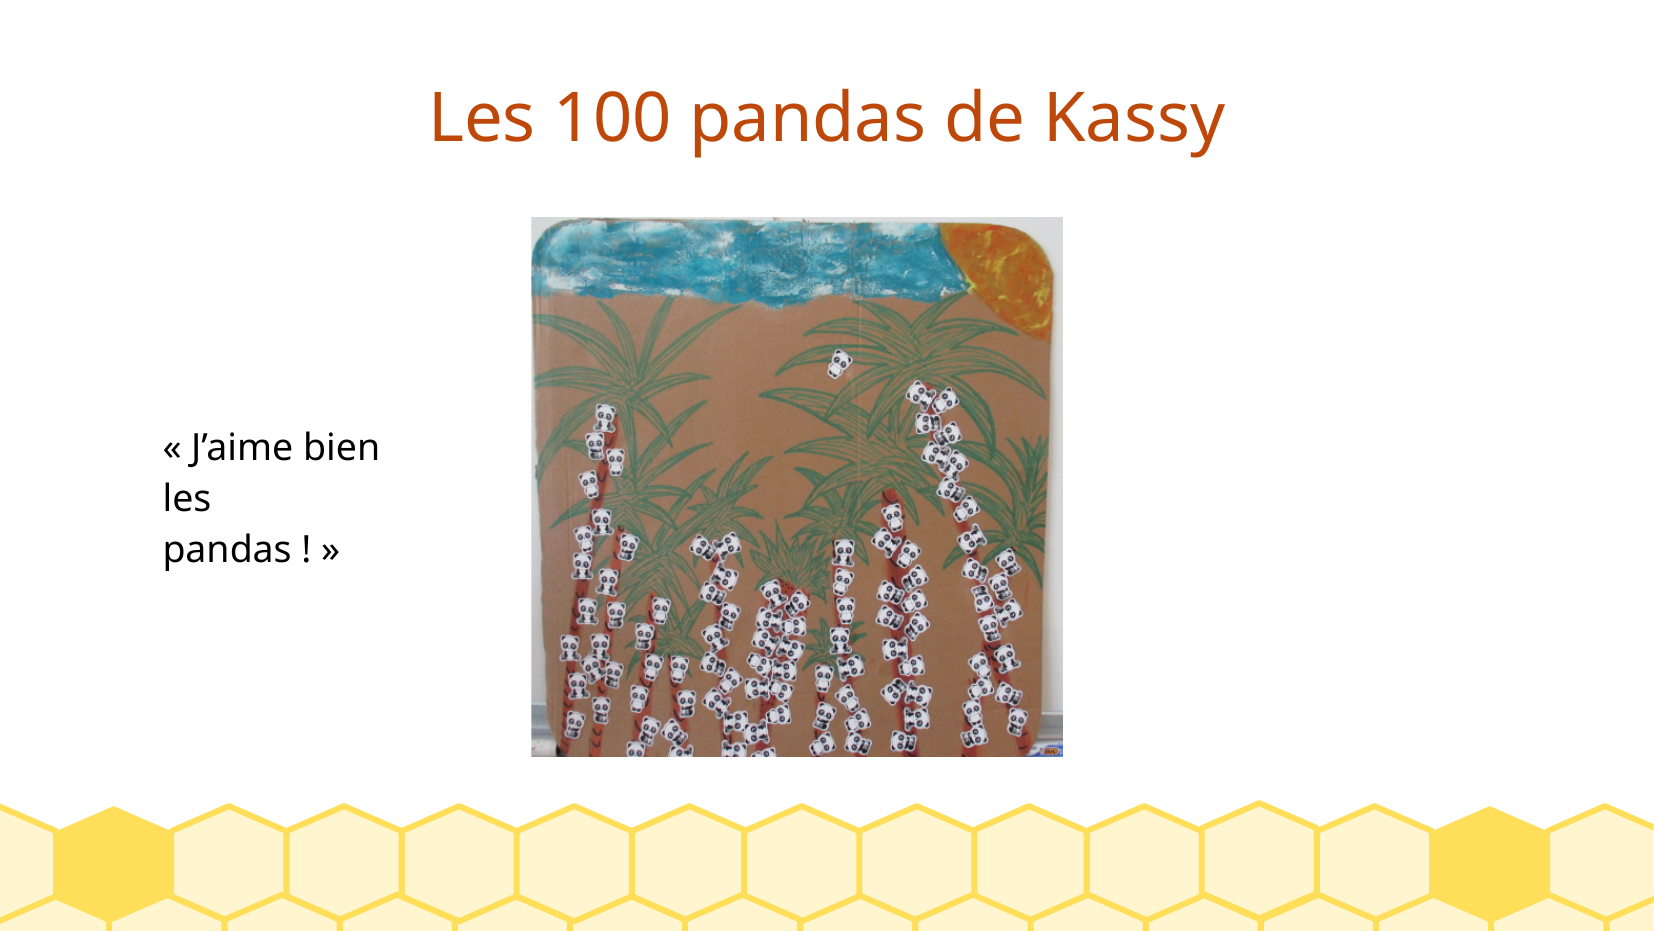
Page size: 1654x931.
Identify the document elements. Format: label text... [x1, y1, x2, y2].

picture [531, 217, 1063, 758]
title Les 100 pandas de Kassy [82, 37, 1571, 193]
text_box « J’aime bien les pandas ! » [147, 413, 414, 621]
